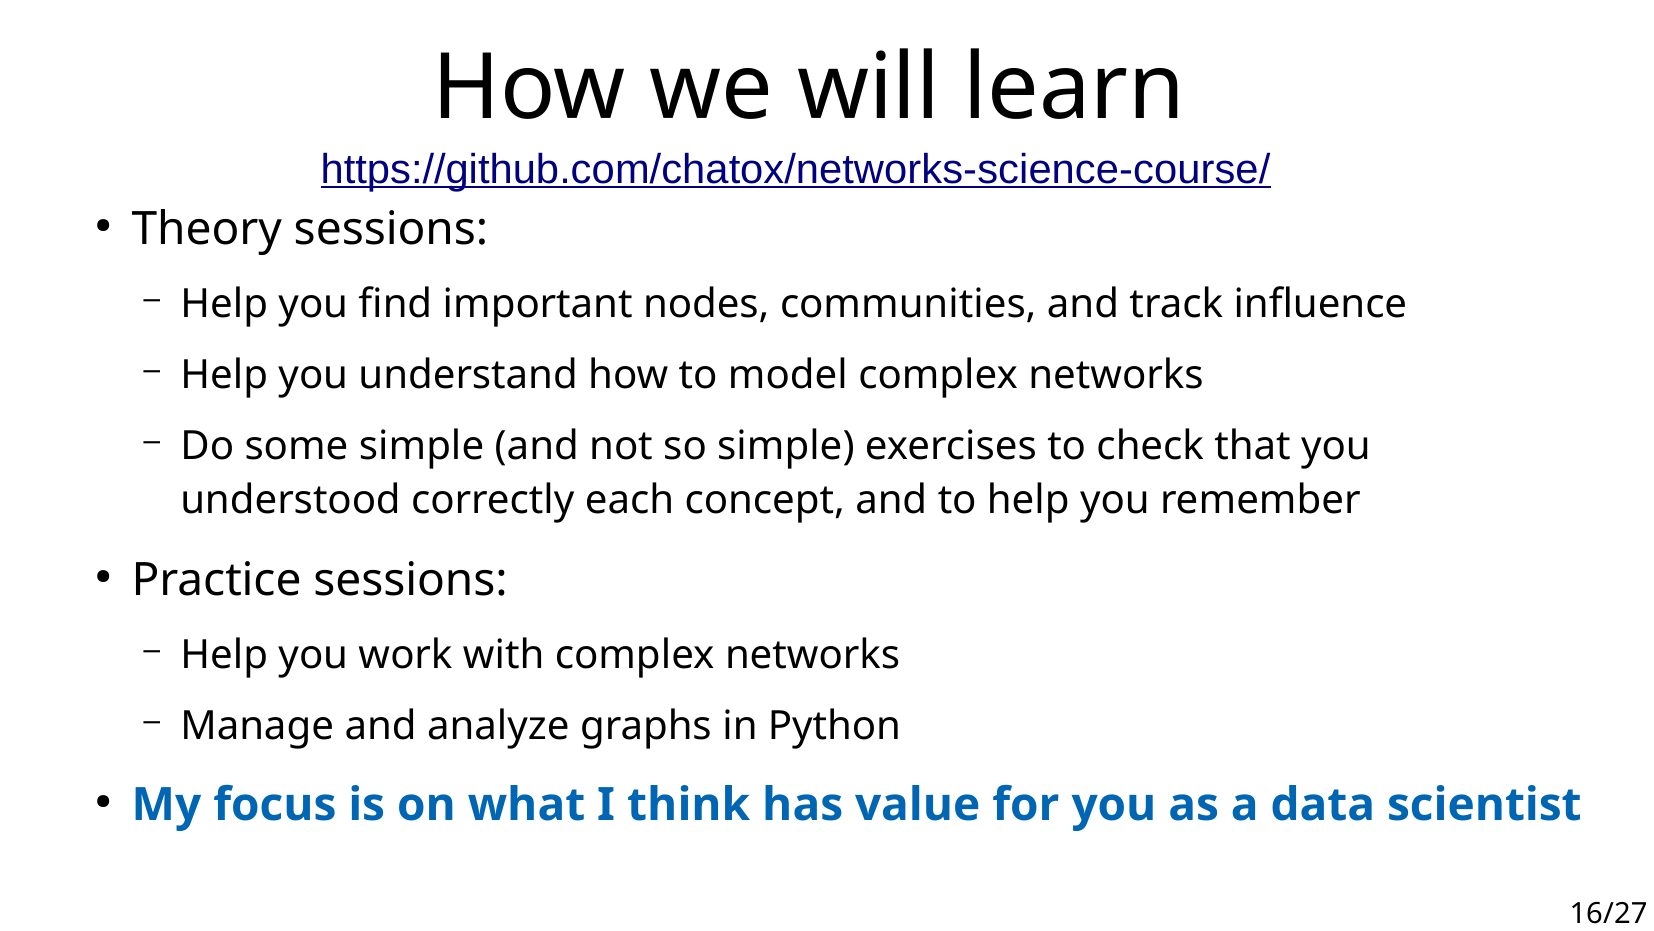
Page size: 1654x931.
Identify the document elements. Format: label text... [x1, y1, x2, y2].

title How we will learn [82, 1, 1571, 166]
text_box https://github.com/chatox/networks-science-course/ [305, 138, 1286, 246]
list Theory sessions: Help you find important nodes, communities, and track influence Help you understand how to model complex networks Do some simple (and not so simple) exercises to check that you understood correctly each concept, and to help you remember Practice sessions: Help you work with complex networks Manage and analyze graphs in Python My focus is on what I think has value for you as a data scientist [82, 195, 1591, 901]
